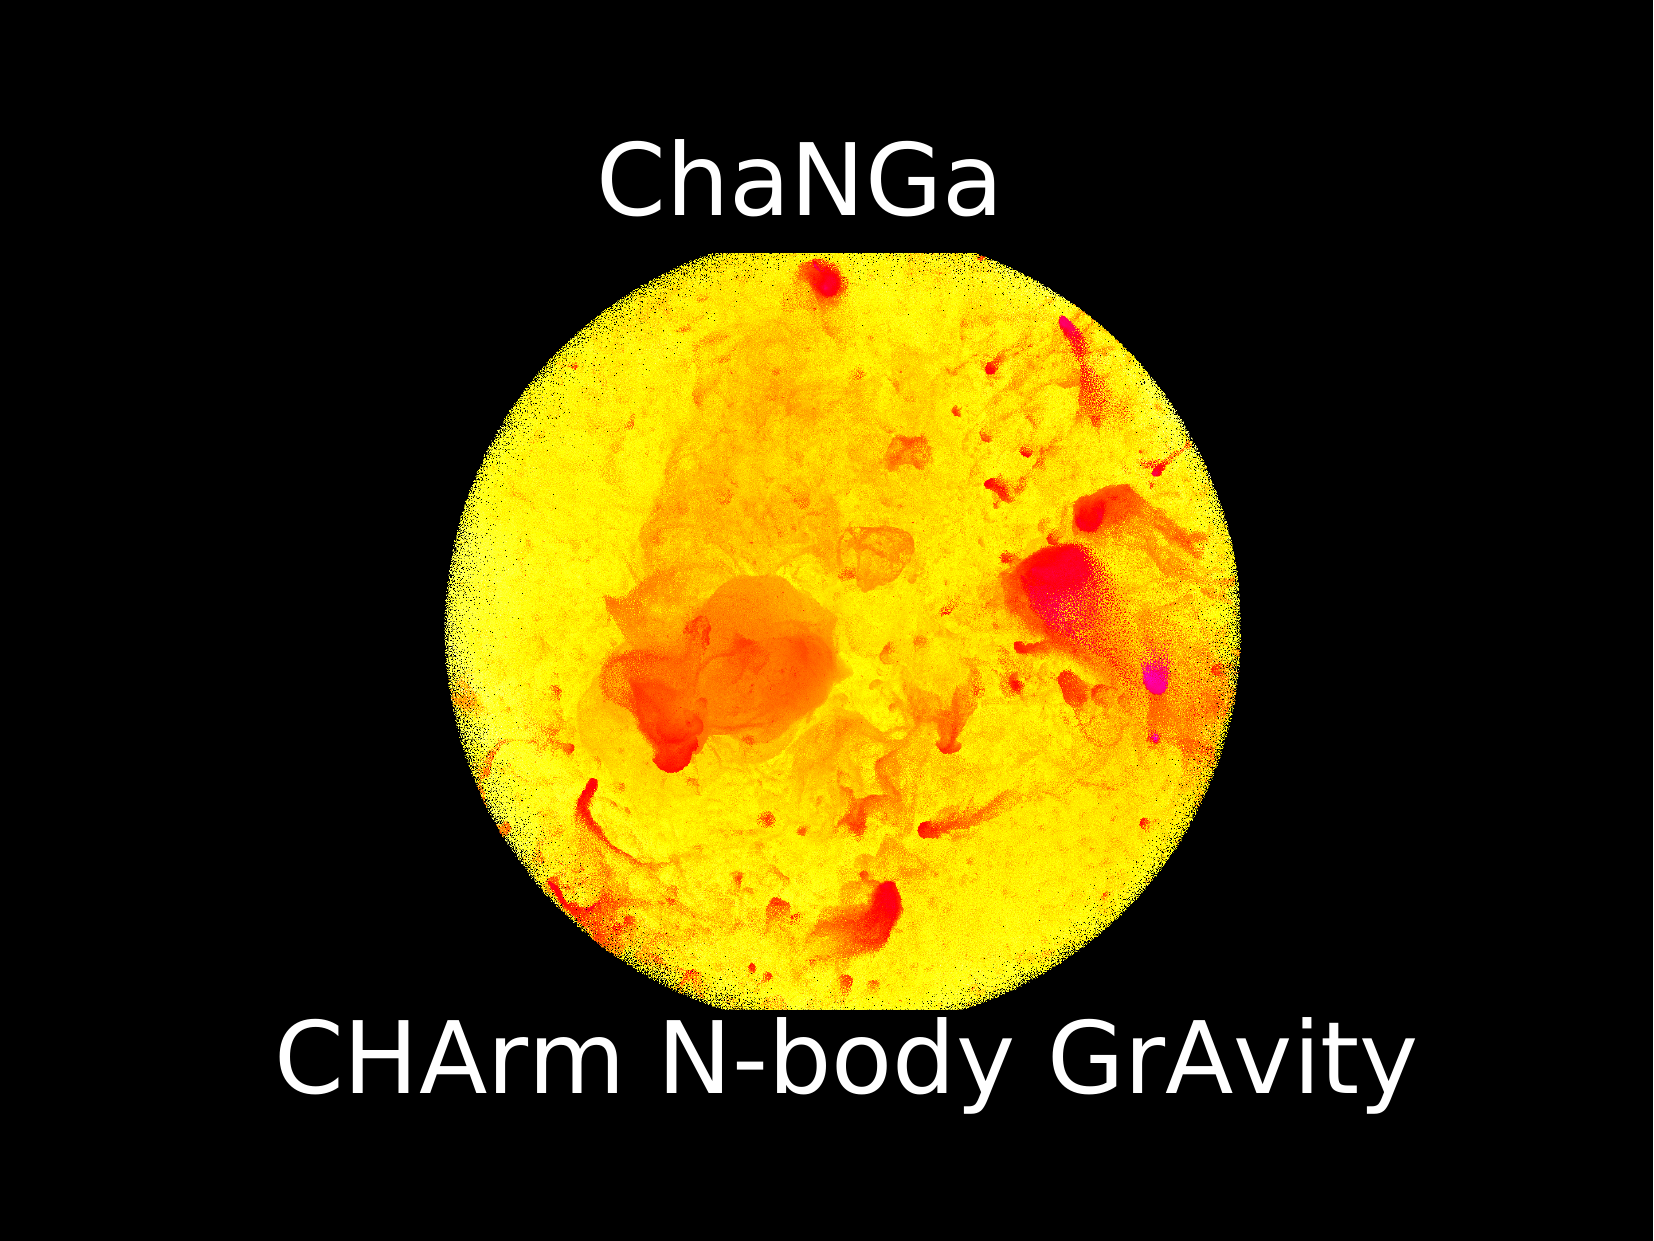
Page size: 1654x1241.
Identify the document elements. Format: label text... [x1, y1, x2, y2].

text_box ChaNGa [581, 115, 1060, 247]
text_box CHArm N-body GrAvity [259, 993, 1437, 1241]
picture [386, 253, 1287, 1010]
